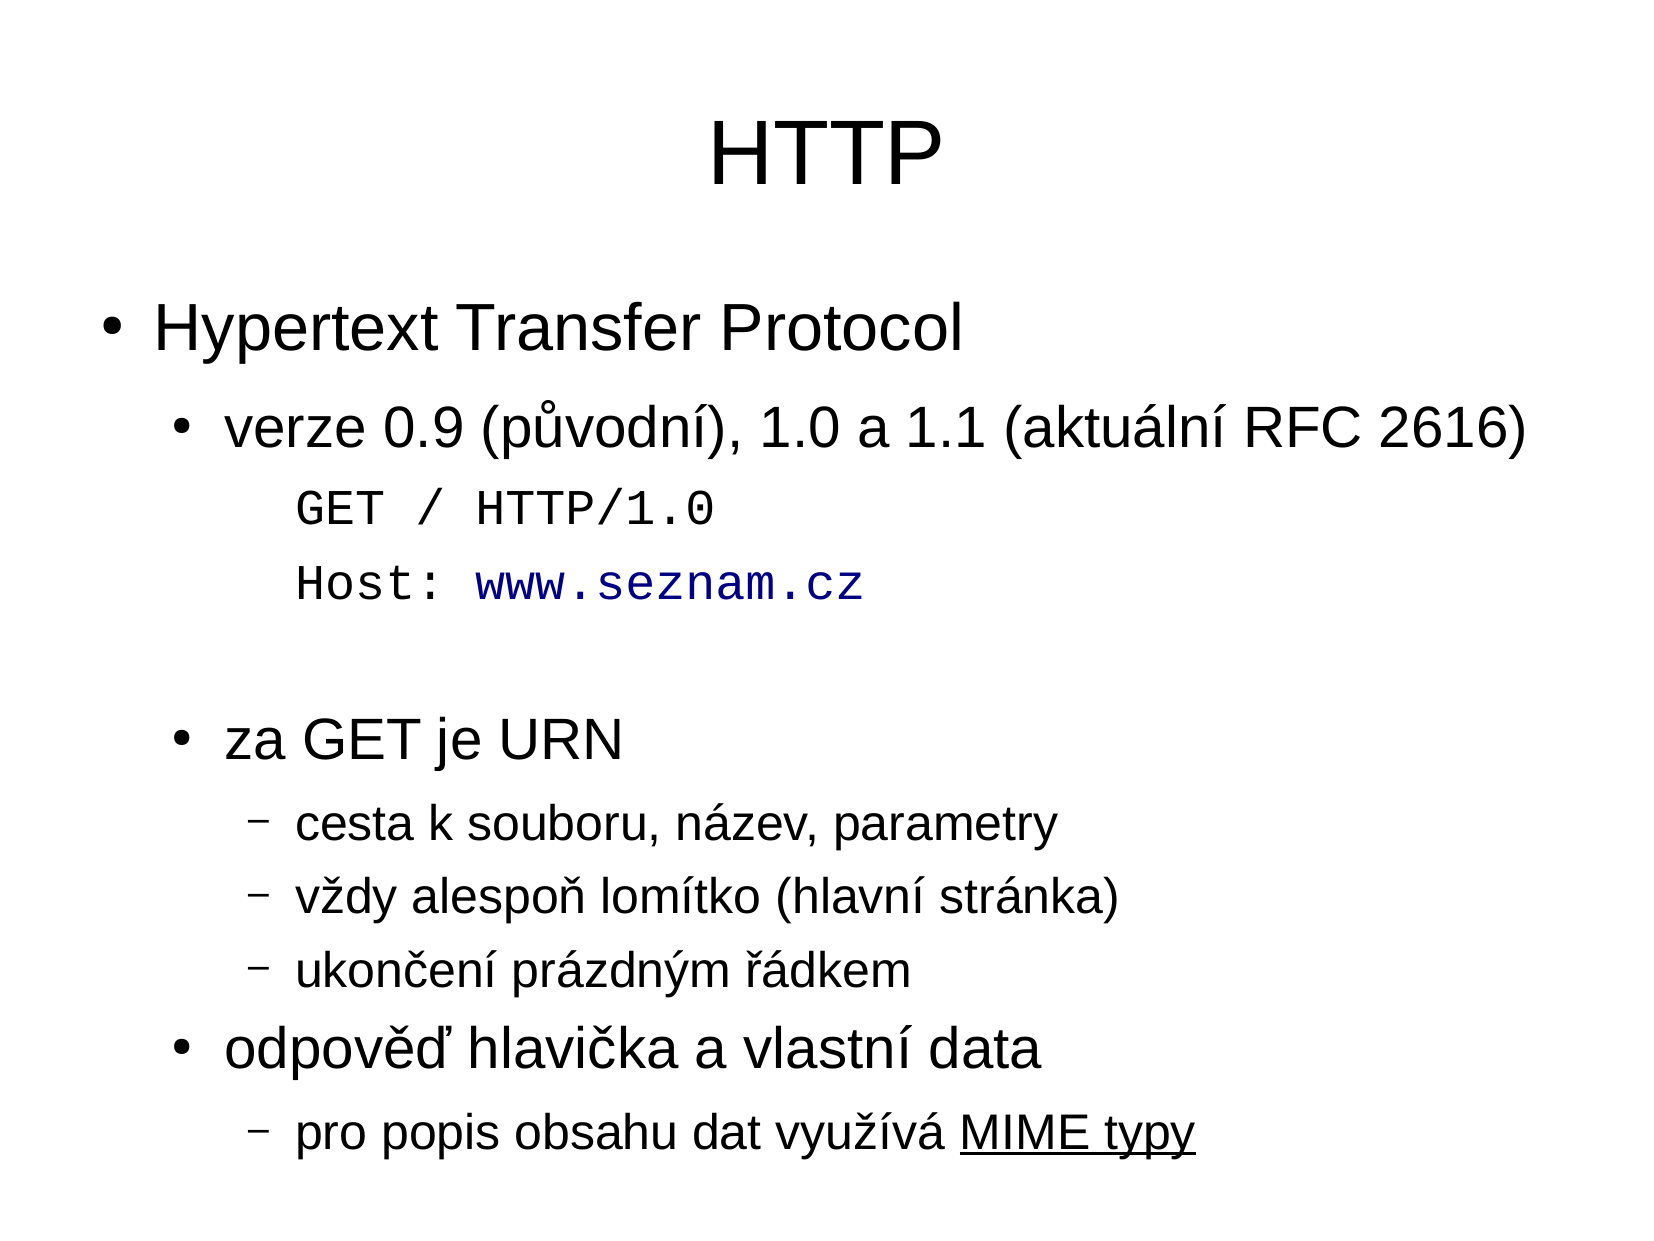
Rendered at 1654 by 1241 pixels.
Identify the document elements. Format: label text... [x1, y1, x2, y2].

title HTTP [82, 49, 1571, 257]
list Hypertext Transfer Protocol verze 0.9 (původní), 1.0 a 1.1 (aktuální RFC 2616) GET / HTTP/1.0 Host: www.seznam.cz za GET je URN cesta k souboru, název, parametry vždy alespoň lomítko (hlavní stránka) ukončení prázdným řádkem odpověď hlavička a vlastní data pro popis obsahu dat využívá MIME typy [82, 290, 1571, 1161]
